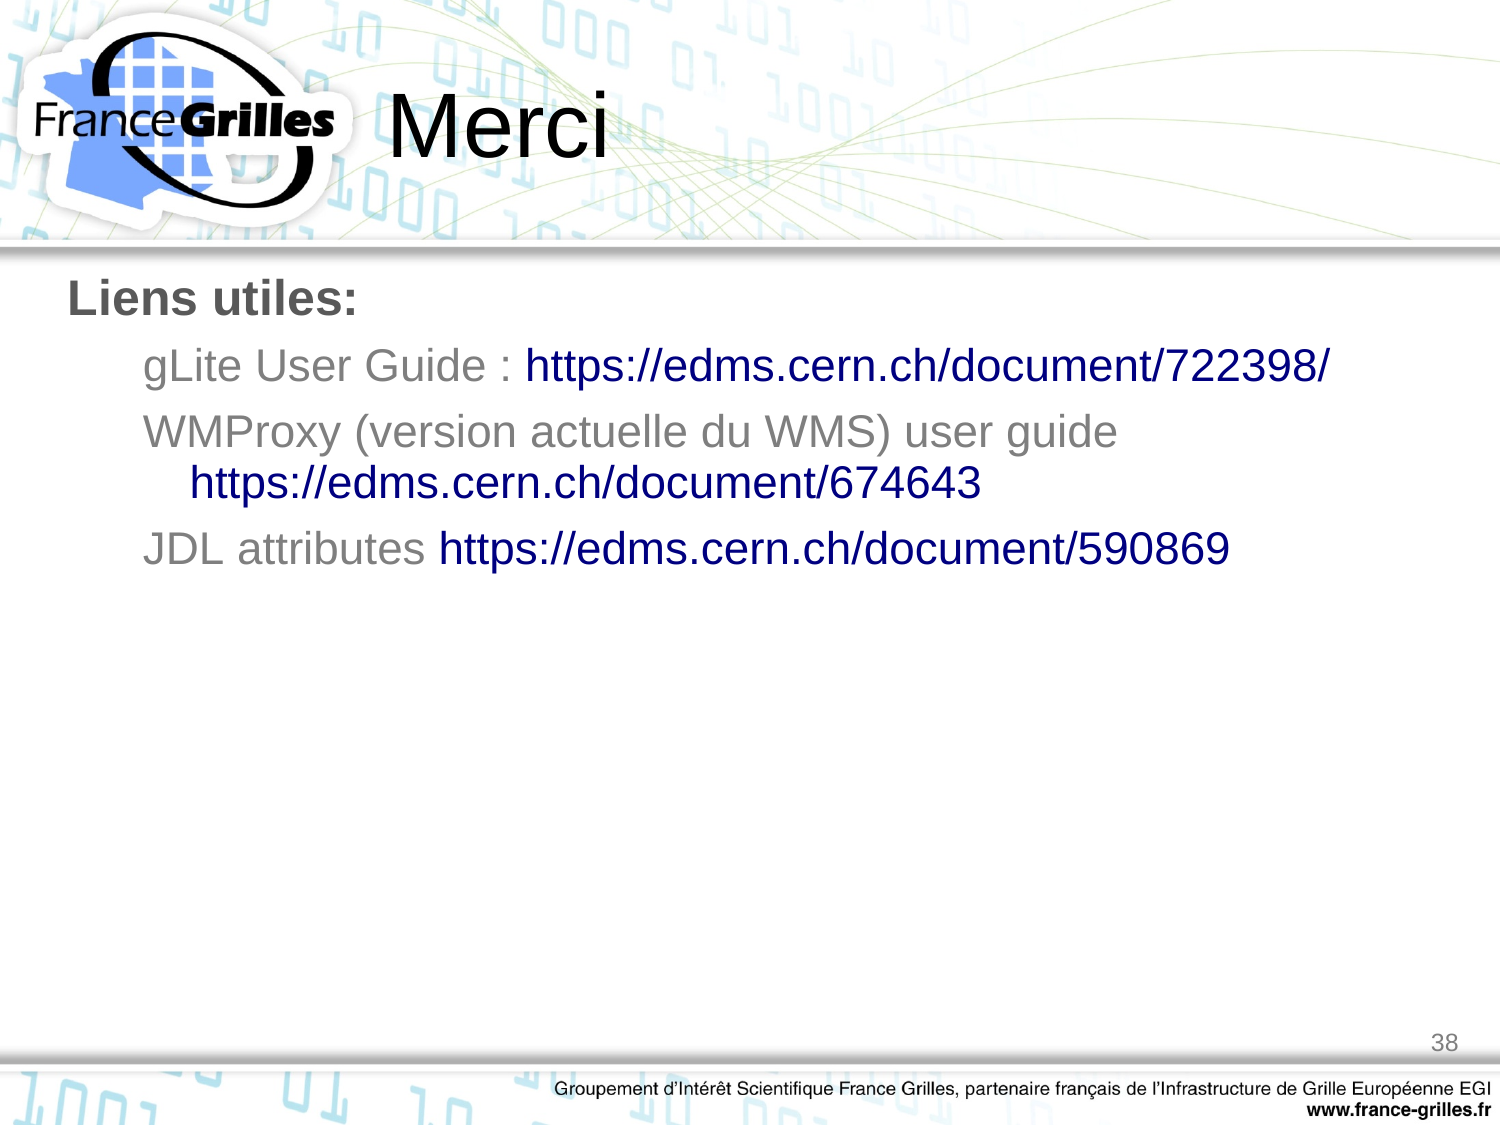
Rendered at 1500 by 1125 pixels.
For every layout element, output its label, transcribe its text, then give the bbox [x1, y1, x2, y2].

picture [0, 0, 1500, 1125]
title Merci [372, 7, 1459, 244]
list Liens utiles: gLite User Guide : https://edms.cern.ch/document/722398/ WMProxy (version actuelle du WMS) user guide https://edms.cern.ch/document/674643 JDL attributes https://edms.cern.ch/document/590869 [53, 262, 1459, 1024]
